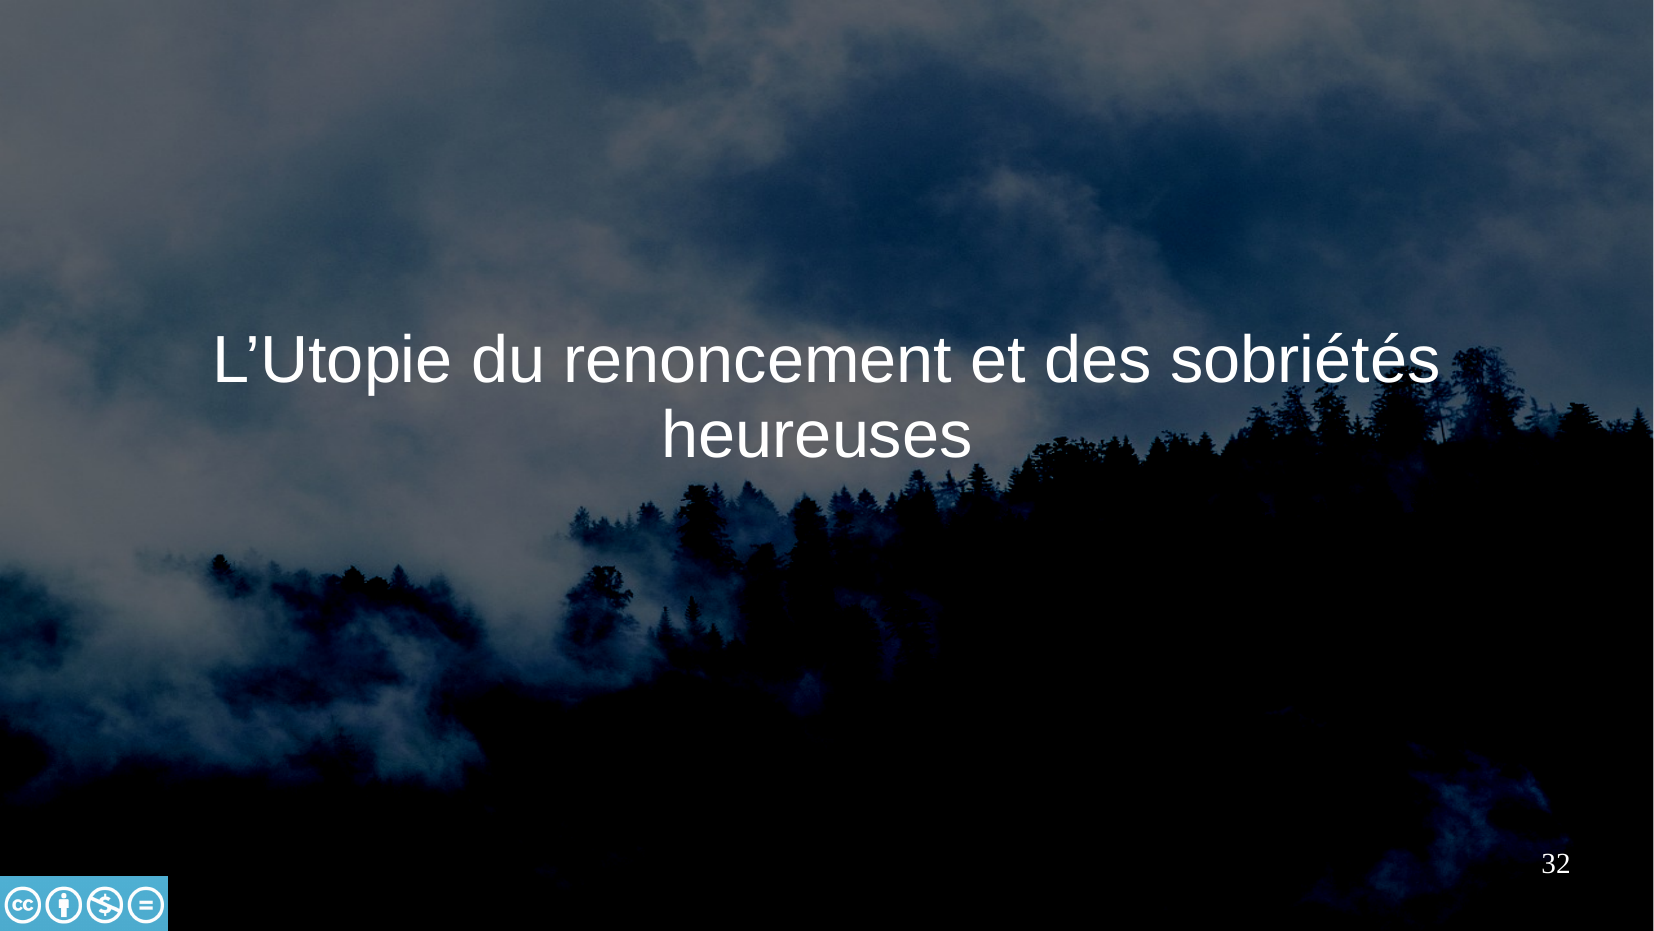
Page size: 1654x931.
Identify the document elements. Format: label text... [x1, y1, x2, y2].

picture [0, 876, 168, 931]
subtitle L’Utopie du renoncement et des sobriétés heureuses [82, 37, 1571, 757]
